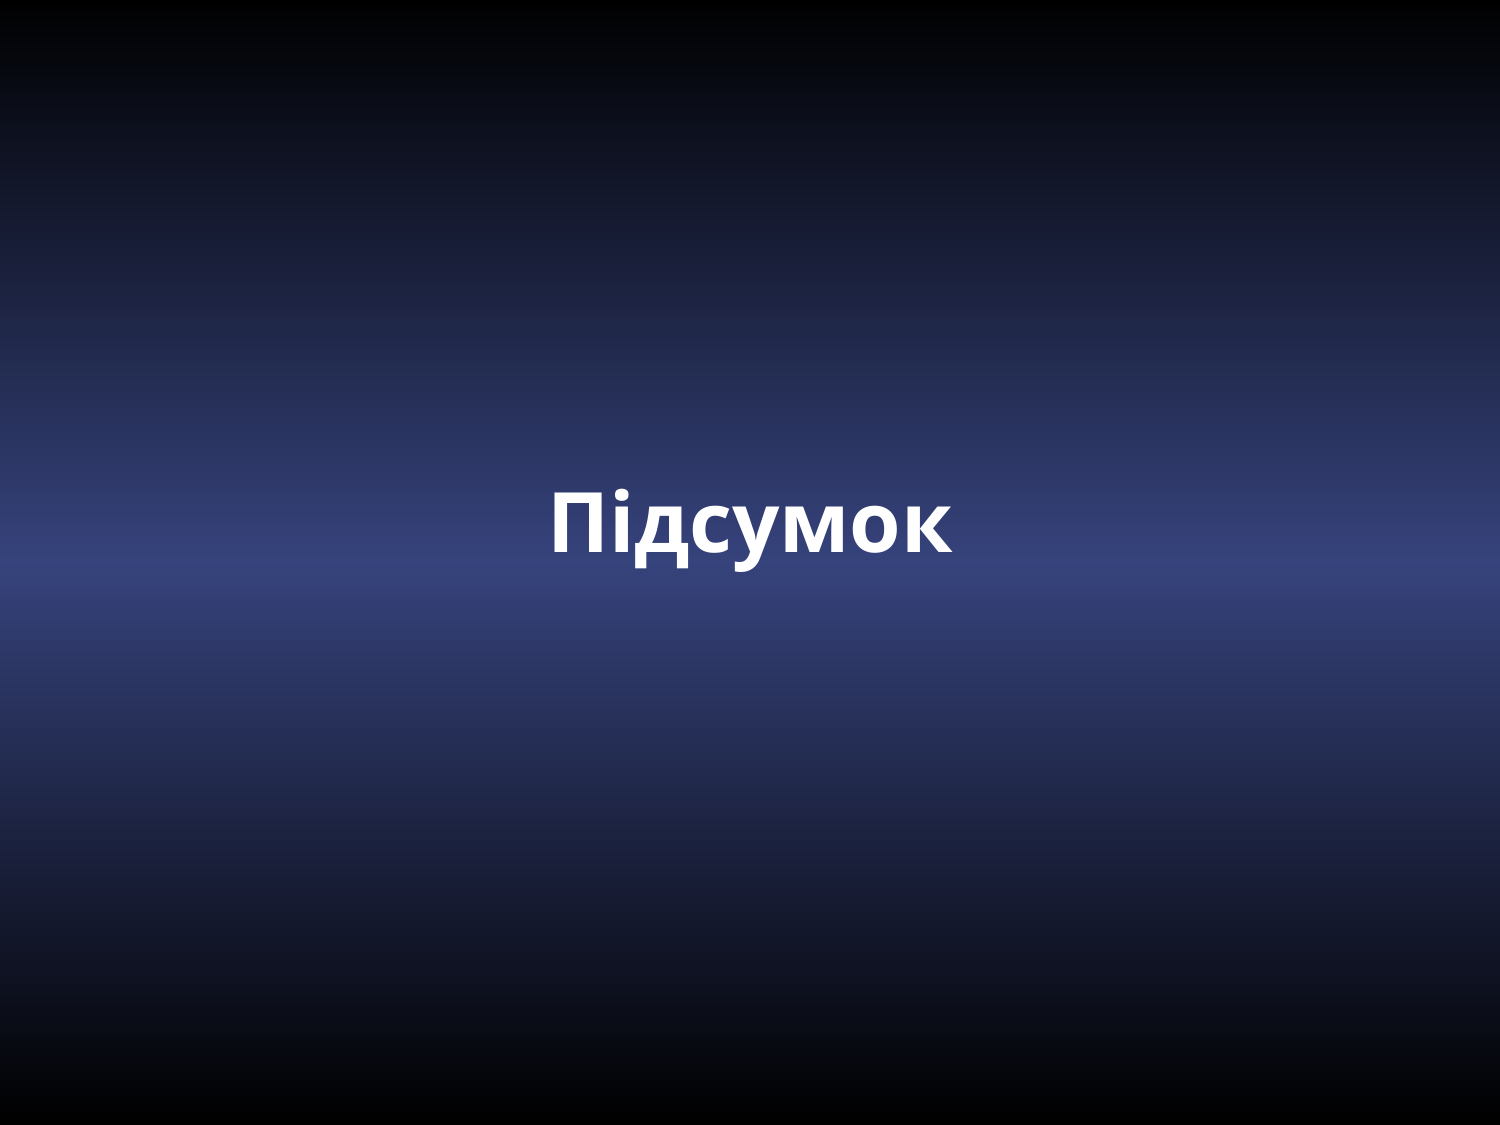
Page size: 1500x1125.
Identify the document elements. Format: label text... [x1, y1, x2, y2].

title Підсумок [62, 424, 1438, 613]
